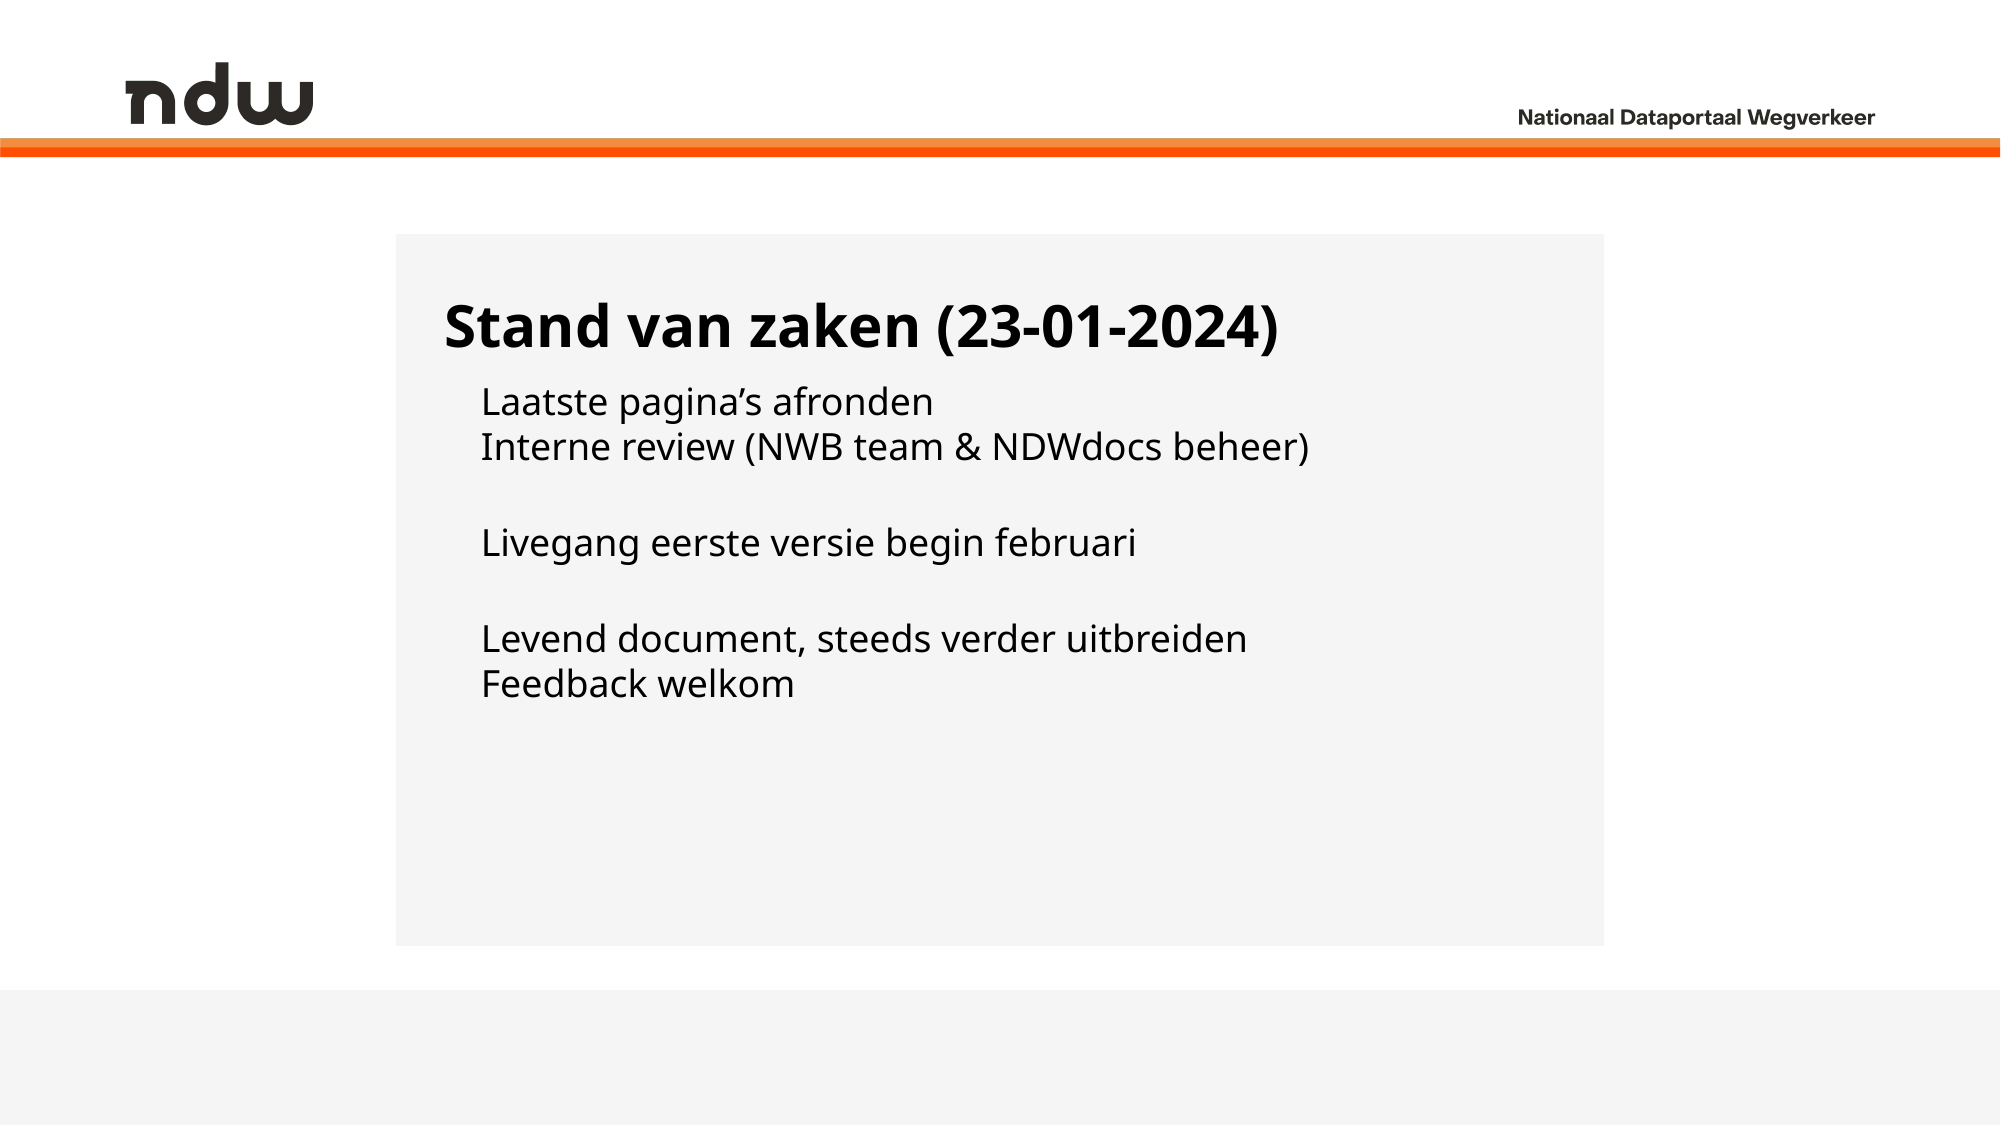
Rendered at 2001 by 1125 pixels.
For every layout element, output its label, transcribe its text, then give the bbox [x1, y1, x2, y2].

list Laatste pagina’s afronden Interne review (NWB team & NDWdocs beheer) Livegang eerste versie begin februari Levend document, steeds verder uitbreiden Feedback welkom [429, 397, 1727, 828]
title Stand van zaken (23-01-2024) [429, 289, 1598, 383]
